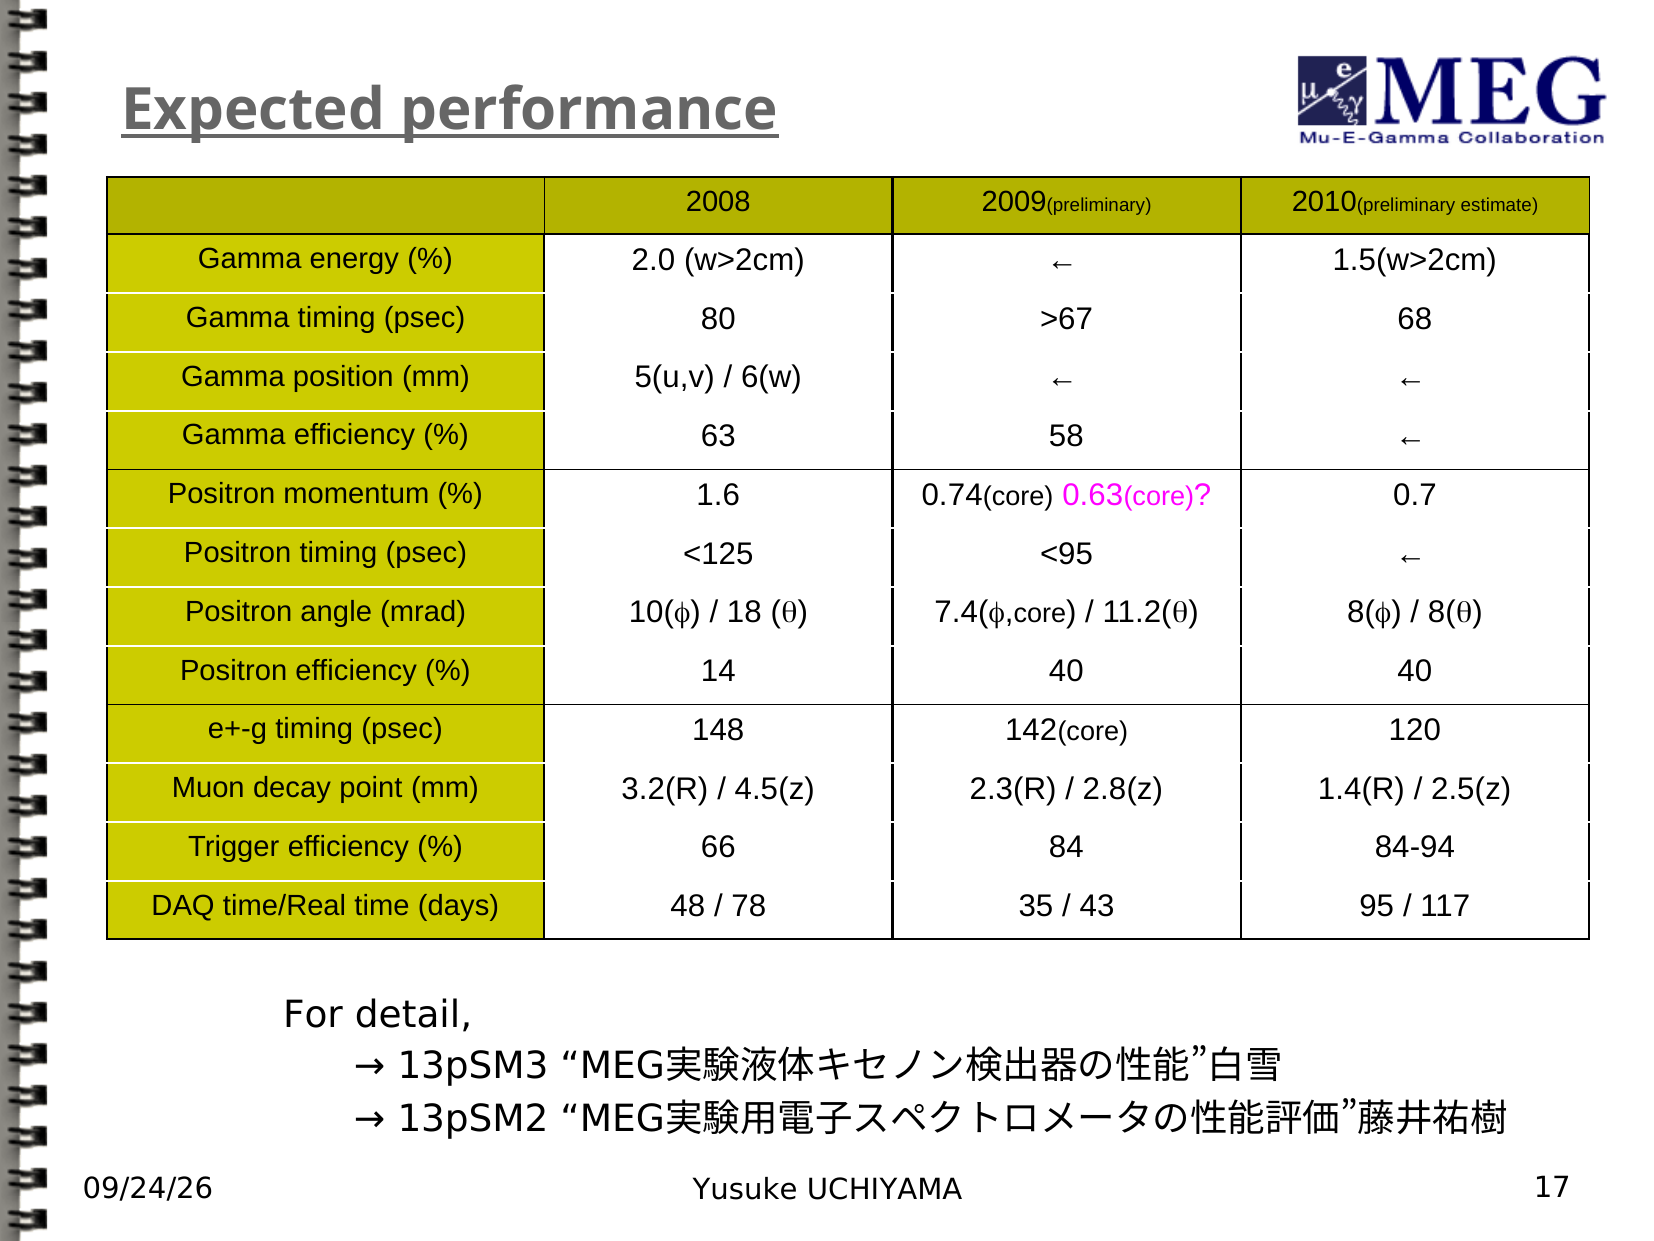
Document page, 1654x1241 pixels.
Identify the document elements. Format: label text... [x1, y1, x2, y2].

table_cell 40 [1242, 647, 1588, 704]
table_cell <125 [545, 529, 891, 586]
table_header 2008 [545, 178, 891, 233]
table_cell 5(u,v) / 6(w) [545, 353, 891, 410]
table_header 2010(preliminary estimate) [1242, 178, 1589, 233]
table_cell 68 [1242, 294, 1588, 351]
picture [0, 0, 1654, 1241]
table_cell ← [894, 353, 1240, 410]
table_cell ← [1242, 529, 1588, 586]
table_cell 48 / 78 [545, 882, 891, 938]
table_cell 84-94 [1242, 823, 1588, 880]
table_cell 95 / 117 [1242, 882, 1588, 938]
table_cell 8(f) / 8(q) [1242, 588, 1588, 645]
table_cell Gamma energy (%) [108, 235, 543, 292]
table_cell Trigger efficiency (%) [108, 823, 543, 880]
table_cell 63 [545, 412, 891, 469]
table_cell 80 [545, 294, 891, 351]
table_cell e+-g timing (psec) [108, 705, 543, 762]
table_cell >67 [894, 294, 1240, 351]
table_cell 1.4(R) / 2.5(z) [1242, 764, 1588, 821]
table_cell <95 [894, 529, 1240, 586]
table_cell 2.3(R) / 2.8(z) [894, 764, 1240, 821]
table_cell 0.7 [1242, 470, 1588, 527]
table_cell 148 [545, 705, 891, 762]
table_cell 66 [545, 823, 891, 880]
table_cell Positron timing (psec) [108, 529, 543, 586]
table_cell Gamma timing (psec) [108, 294, 543, 351]
text_box For detail, → 13pSM3 “MEG実験液体キセノン検出器の性能”白雪 → 13pSM2 “MEG実験用電子スペクトロメータの性能評価”藤井祐樹 [268, 986, 1549, 1130]
table_cell 1.5(w>2cm) [1242, 235, 1588, 292]
table_cell Muon decay point (mm) [108, 764, 543, 821]
table_cell 58 [894, 412, 1240, 469]
table_header 2009(preliminary) [894, 178, 1240, 233]
table_cell 2.0 (w>2cm) [545, 235, 891, 292]
table_cell 120 [1242, 705, 1588, 762]
table_cell 142(core) [894, 705, 1240, 762]
table_cell ← [1242, 412, 1588, 469]
table_cell 14 [545, 647, 891, 704]
table_cell 35 / 43 [894, 882, 1240, 938]
table_cell ← [894, 235, 1240, 292]
table_cell Gamma efficiency (%) [108, 412, 543, 469]
table_cell ← [1242, 353, 1588, 410]
table_cell Positron efficiency (%) [108, 647, 543, 704]
table_header [108, 178, 544, 233]
table_cell 10(f) / 18 (q) [545, 588, 891, 645]
table_cell Positron angle (mrad) [108, 588, 543, 645]
table_cell Positron momentum (%) [108, 470, 543, 527]
table_cell 1.6 [545, 470, 891, 527]
table_cell 3.2(R) / 4.5(z) [545, 764, 891, 821]
table_cell Gamma position (mm) [108, 353, 543, 410]
table_cell 0.74(core) 0.63(core)? [894, 470, 1240, 527]
table_cell DAQ time/Real time (days) [108, 882, 543, 938]
title Expected performance [121, 43, 1300, 169]
table_cell 7.4(f,core) / 11.2(q) [894, 588, 1240, 645]
table_cell 40 [894, 647, 1240, 704]
table_cell 84 [894, 823, 1240, 880]
